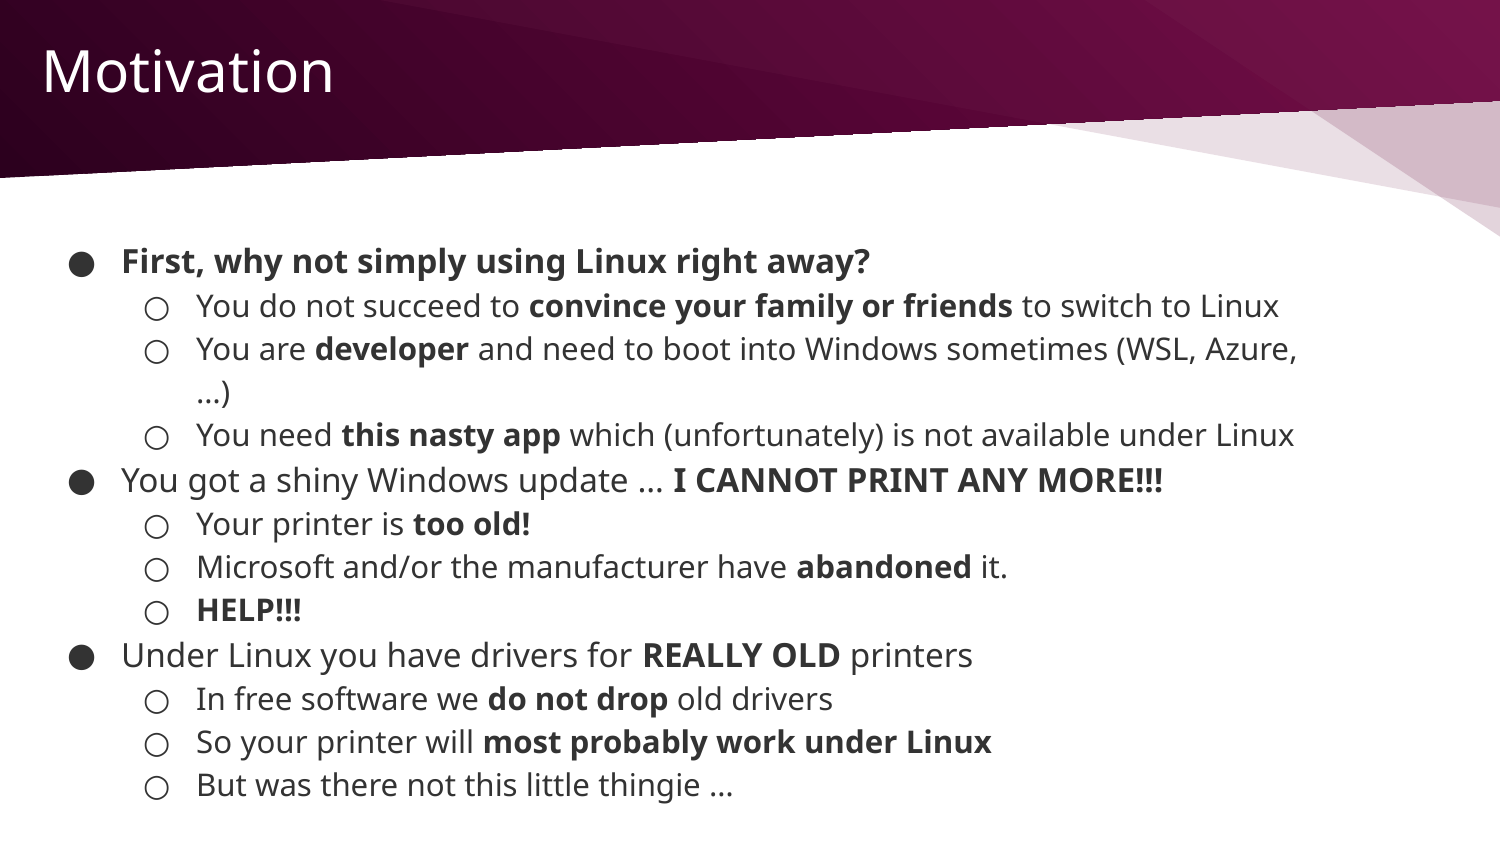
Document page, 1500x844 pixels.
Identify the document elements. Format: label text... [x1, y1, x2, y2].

title Motivation [41, 5, 1336, 134]
list First, why not simply using Linux right away? You do not succeed to convince your family or friends to switch to Linux You are developer and need to boot into Windows sometimes (WSL, Azure, …) You need this nasty app which (unfortunately) is not available under Linux You got a shiny Windows update … I CANNOT PRINT ANY MORE!!! Your printer is too old! Microsoft and/or the manufacturer have abandoned it. HELP!!! Under Linux you have drivers for REALLY OLD printers In free software we do not drop old drivers So your printer will most probably work under Linux But was there not this little thingie … [35, 229, 1324, 789]
